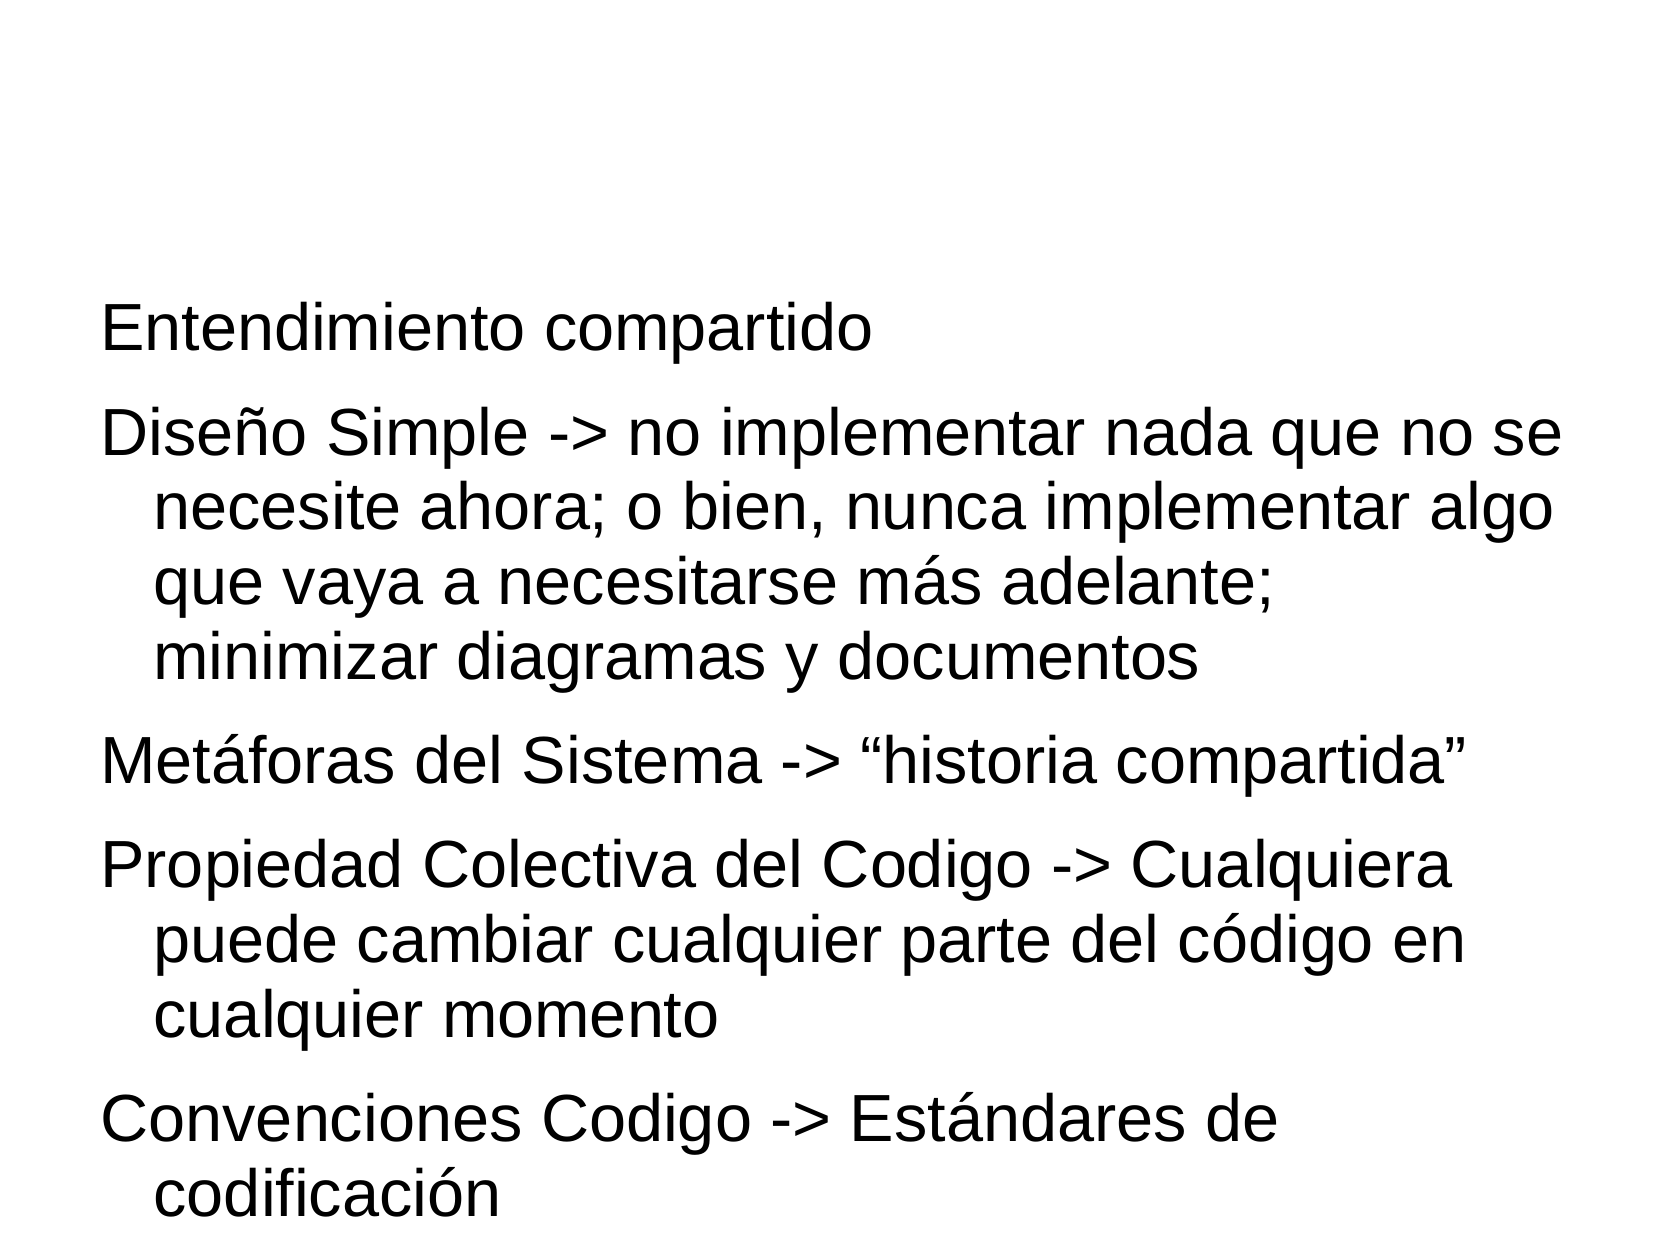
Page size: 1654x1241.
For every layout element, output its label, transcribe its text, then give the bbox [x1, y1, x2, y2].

list Entendimiento compartido Diseño Simple -> no implementar nada que no se necesite ahora; o bien, nunca implementar algo que vaya a necesitarse más adelante; minimizar diagramas y documentos Metáforas del Sistema -> “historia compartida” Propiedad Colectiva del Codigo -> Cualquiera puede cambiar cualquier parte del código en cualquier momento Convenciones Codigo -> Estándares de codificación [82, 290, 1571, 1241]
